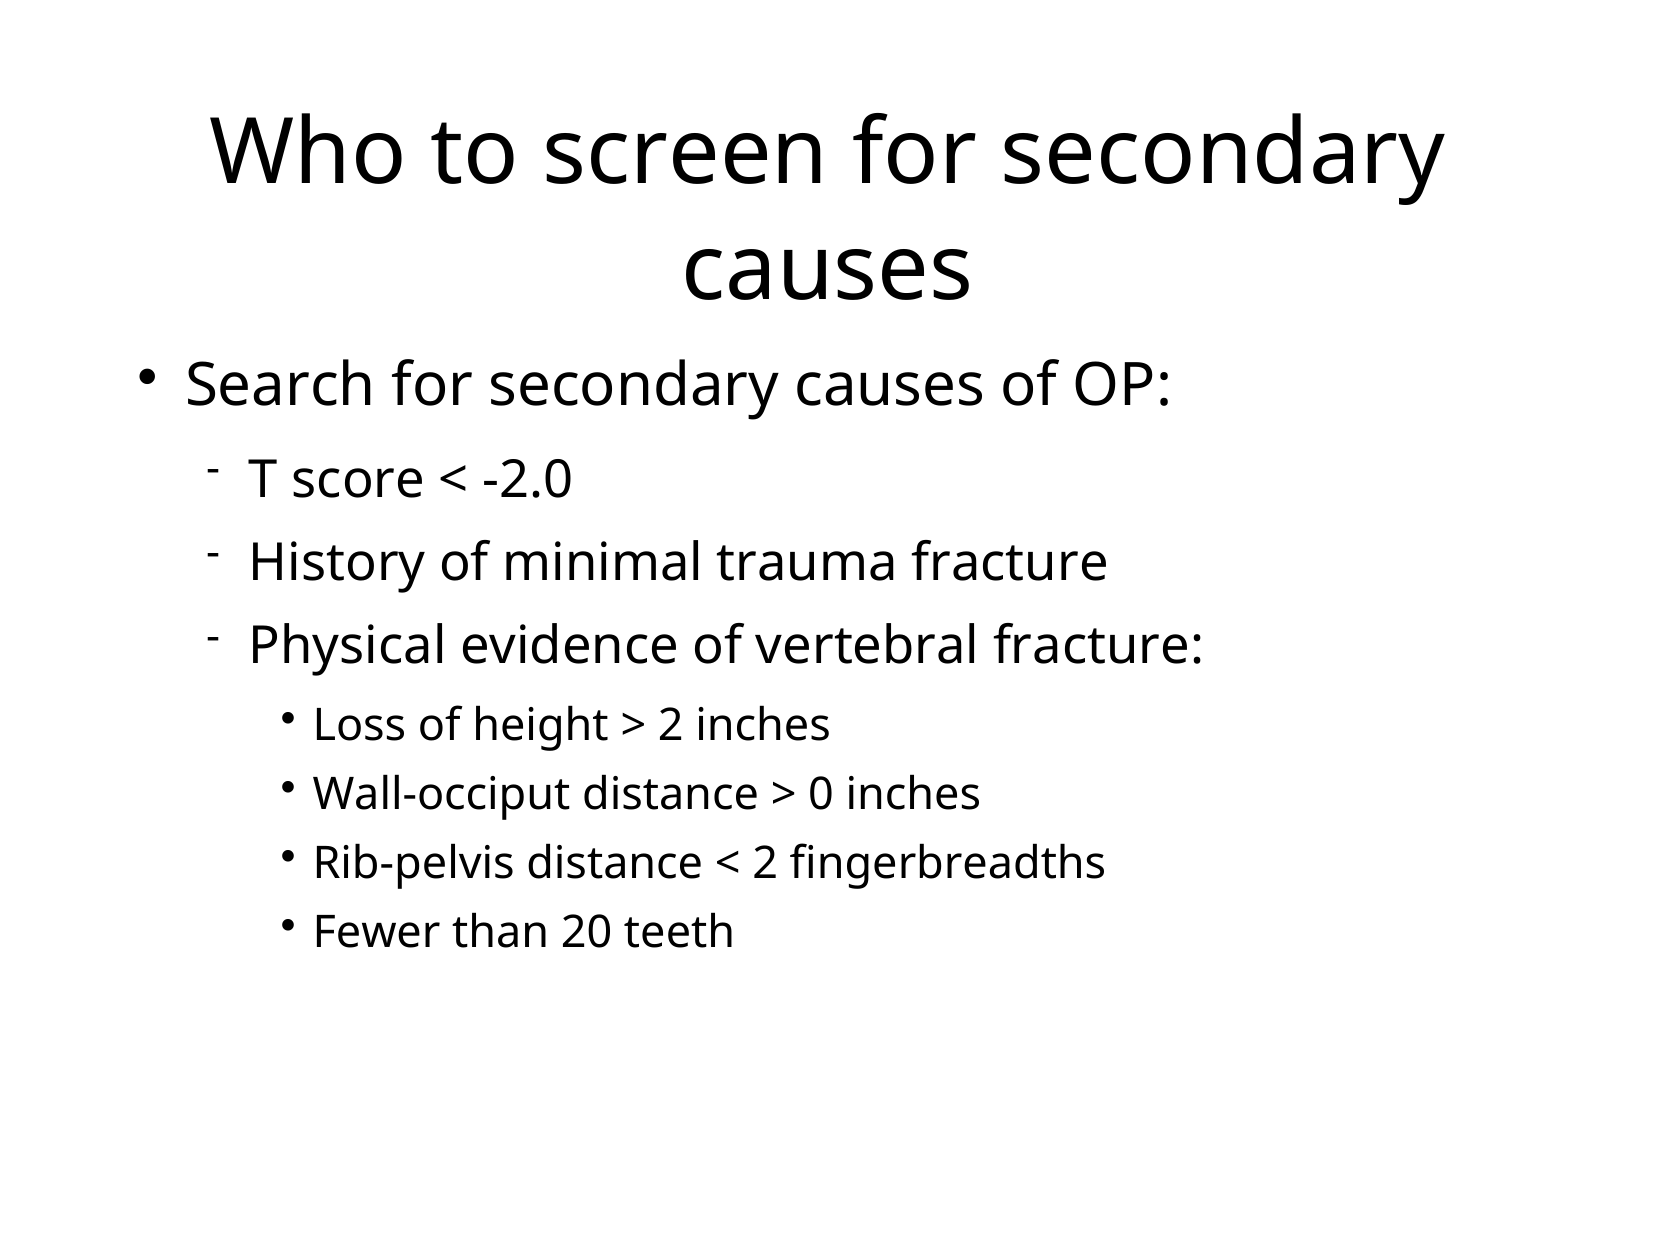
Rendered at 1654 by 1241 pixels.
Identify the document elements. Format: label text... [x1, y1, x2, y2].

list Search for secondary causes of OP: T score < -2.0 History of minimal trauma fracture Physical evidence of vertebral fracture: Loss of height > 2 inches Wall-occiput distance > 0 inches Rib-pelvis distance < 2 fingerbreadths Fewer than 20 teeth [121, 344, 1534, 965]
title Who to screen for secondary causes [121, 104, 1534, 309]
